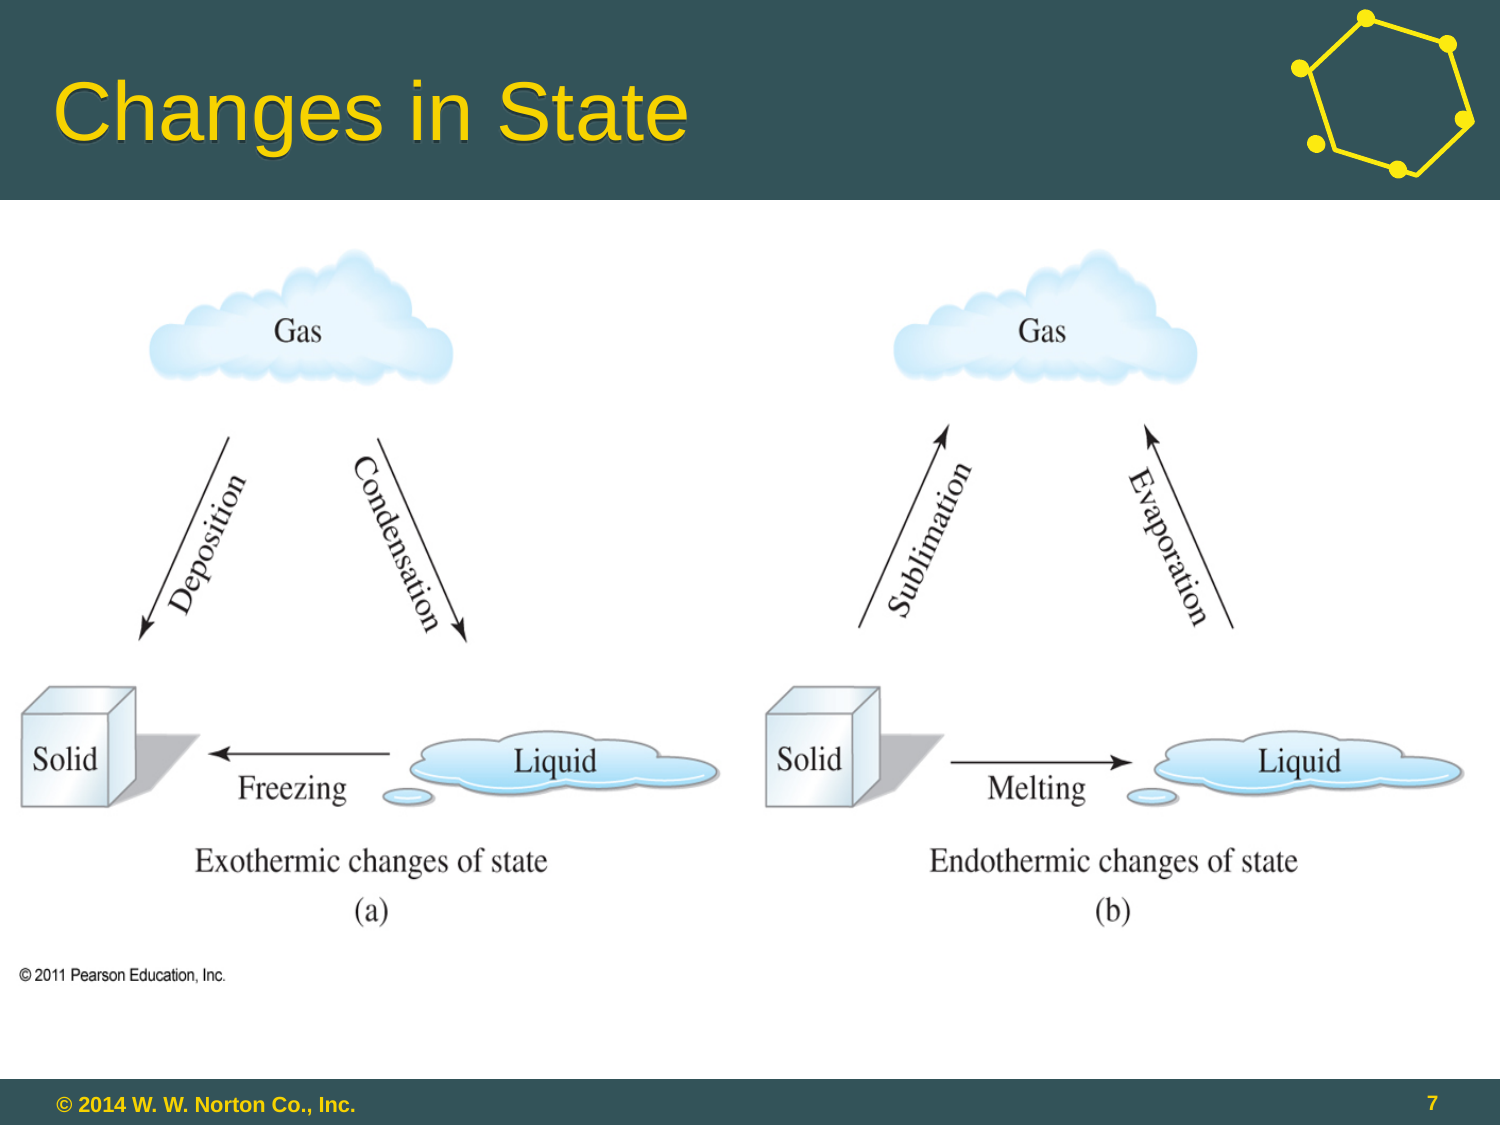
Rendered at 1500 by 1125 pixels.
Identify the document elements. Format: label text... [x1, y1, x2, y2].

title Changes in State [37, 19, 1225, 195]
picture [0, 220, 1486, 1020]
slide_number <number> [1411, 1086, 1468, 1119]
